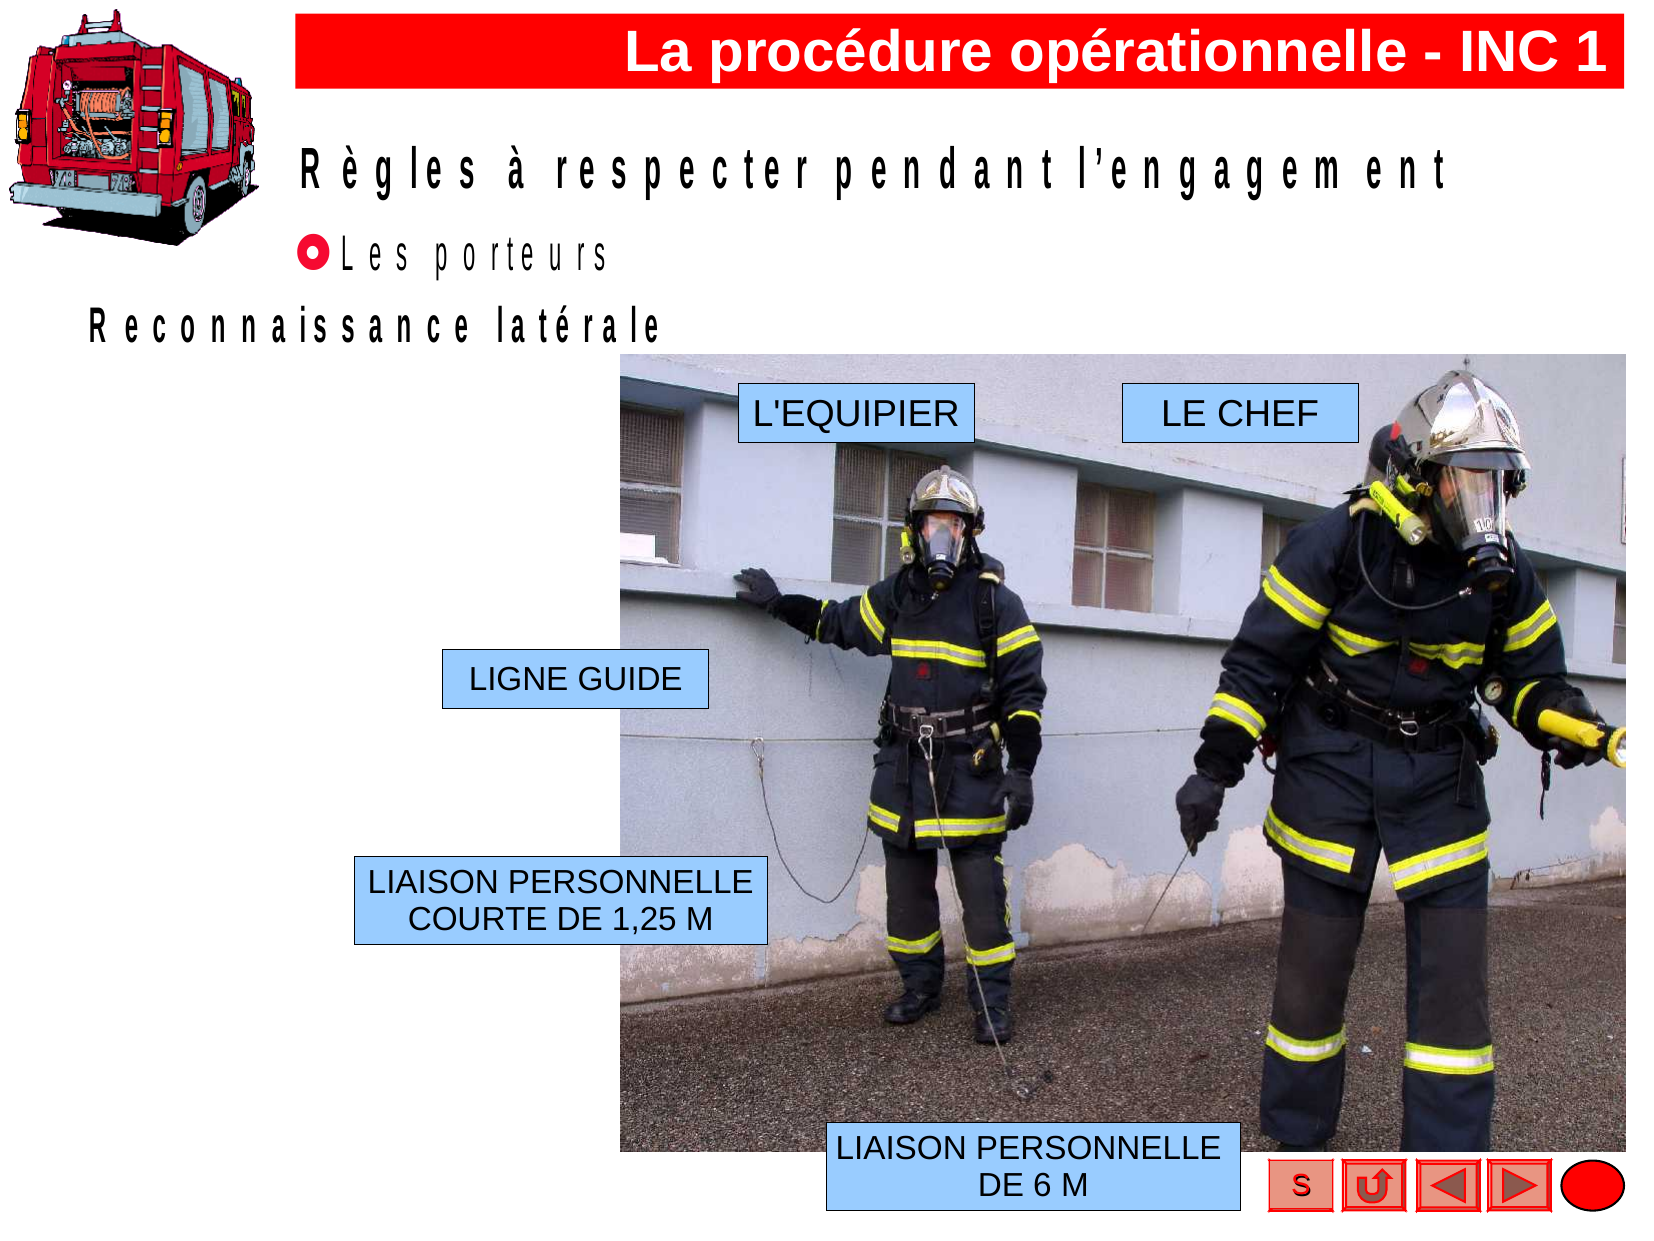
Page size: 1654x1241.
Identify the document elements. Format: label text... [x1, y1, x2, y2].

picture [8, 8, 260, 246]
picture [59, 113, 1626, 1152]
text_box LIAISON PERSONNELLE COURTE DE 1,25 M [354, 856, 768, 945]
text_box [1561, 1160, 1625, 1211]
text_box L'EQUIPIER [738, 383, 975, 443]
text_box LIAISON PERSONNELLE DE 6 M [826, 1122, 1241, 1211]
text_box LE CHEF [1122, 383, 1359, 443]
text_box La procédure opérationnelle - INC 1 [295, 13, 1625, 89]
text_box LIGNE GUIDE [442, 649, 709, 709]
